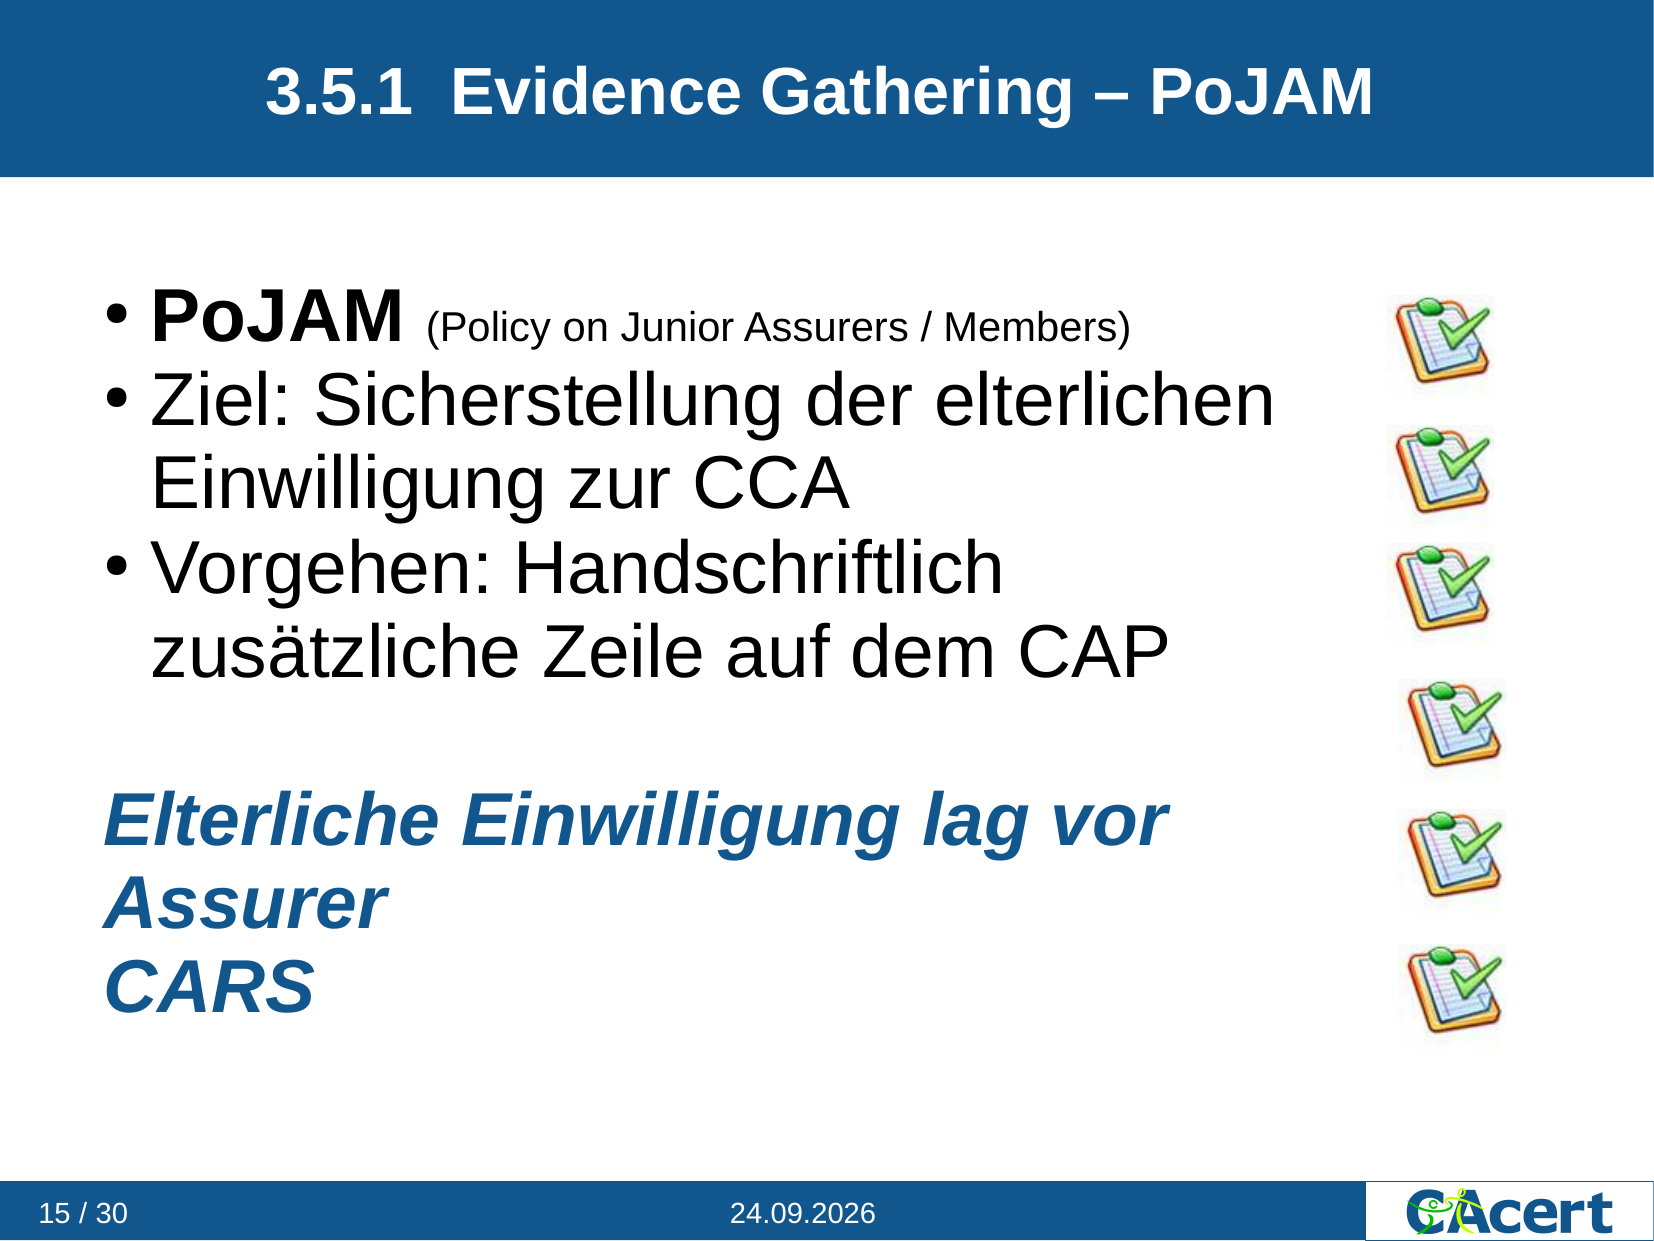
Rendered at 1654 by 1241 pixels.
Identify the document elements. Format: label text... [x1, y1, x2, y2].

title 3.5.1 Evidence Gathering – PoJAM [76, 17, 1565, 166]
picture [1387, 425, 1494, 532]
picture [1387, 295, 1494, 402]
picture [1406, 1187, 1613, 1235]
picture [1399, 679, 1506, 786]
text_box PoJAM (Policy on Junior Assurers / Members) Ziel: Sicherstellung der elterlichen Einwilligung zur CCA Vorgehen: Handschriftlich zusätzliche Zeile auf dem CAP Elterliche Einwilligung lag vor Assurer CARS [88, 265, 1388, 1037]
picture [1387, 543, 1494, 650]
picture [1399, 809, 1506, 916]
picture [1399, 944, 1506, 1052]
